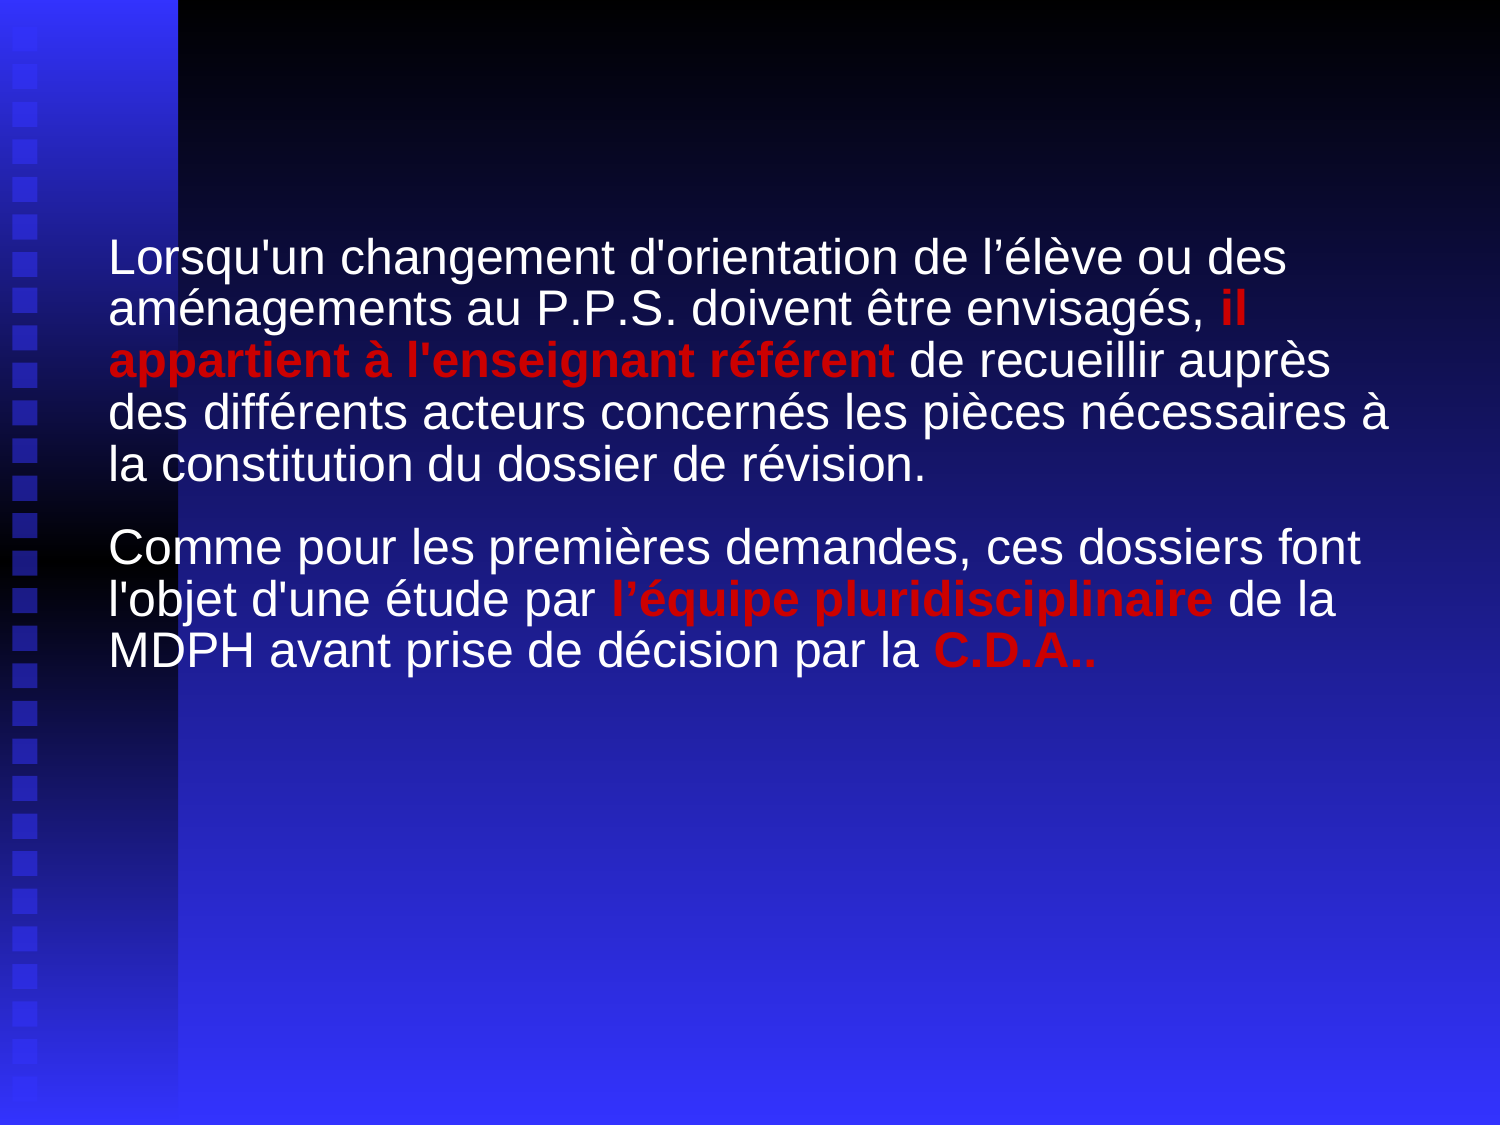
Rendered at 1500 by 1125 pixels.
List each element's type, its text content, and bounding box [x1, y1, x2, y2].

text_box Lorsqu'un changement d'orientation de l’élève ou des aménagements au P.P.S. doivent être envisagés, il appartient à l'enseignant référent de recueillir auprès des différents acteurs concernés les pièces nécessaires à la constitution du dossier de révision. Comme pour les premières demandes, ces dossiers font l'objet d'une étude par l’équipe pluridisciplinaire de la MDPH avant prise de décision par la C.D.A.. [93, 224, 1407, 686]
